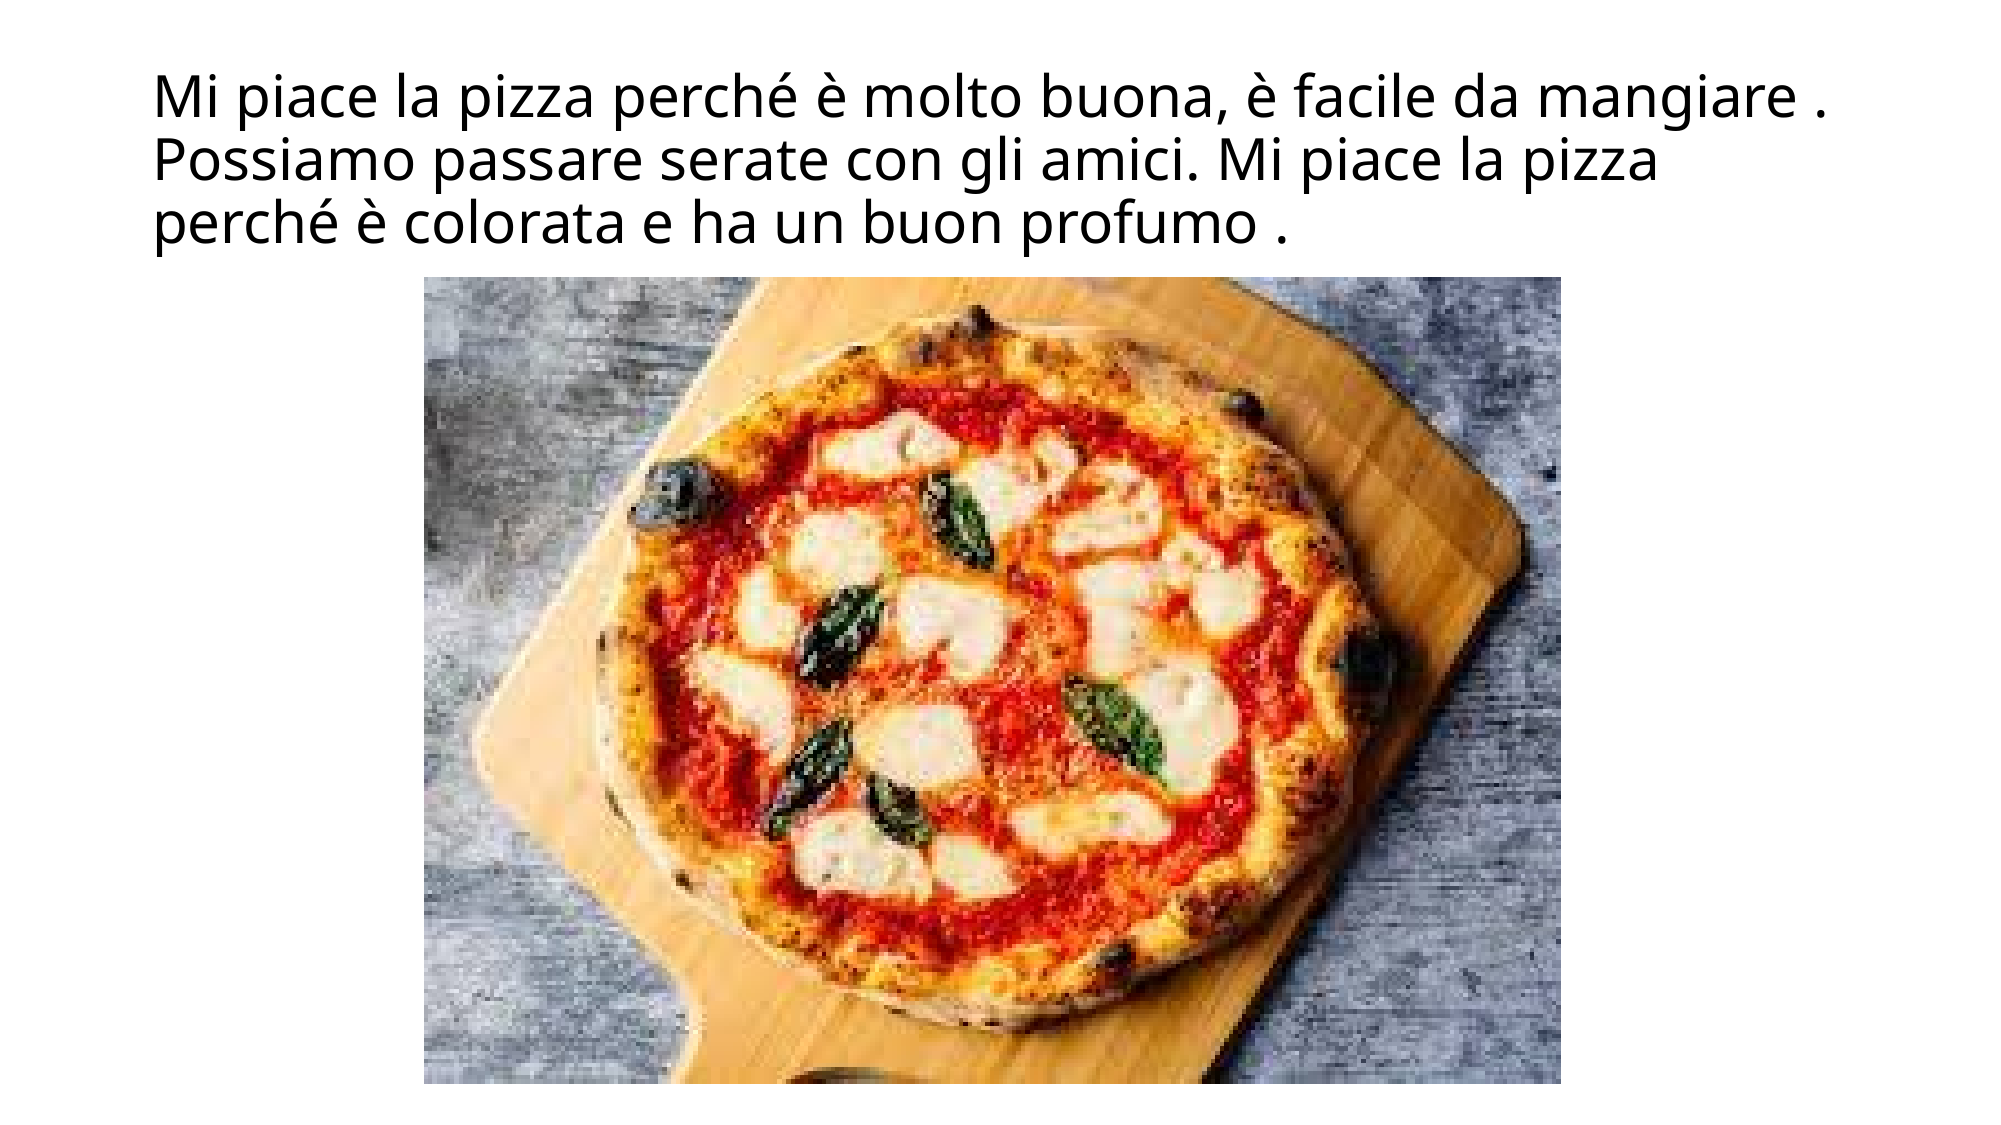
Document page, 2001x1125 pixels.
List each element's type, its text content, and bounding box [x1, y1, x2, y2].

picture [424, 277, 1561, 1085]
title Mi piace la pizza perché è molto buona, è facile da mangiare . Possiamo passare serate con gli amici. Mi piace la pizza perché è colorata e ha un buon profumo . [137, 59, 1863, 278]
